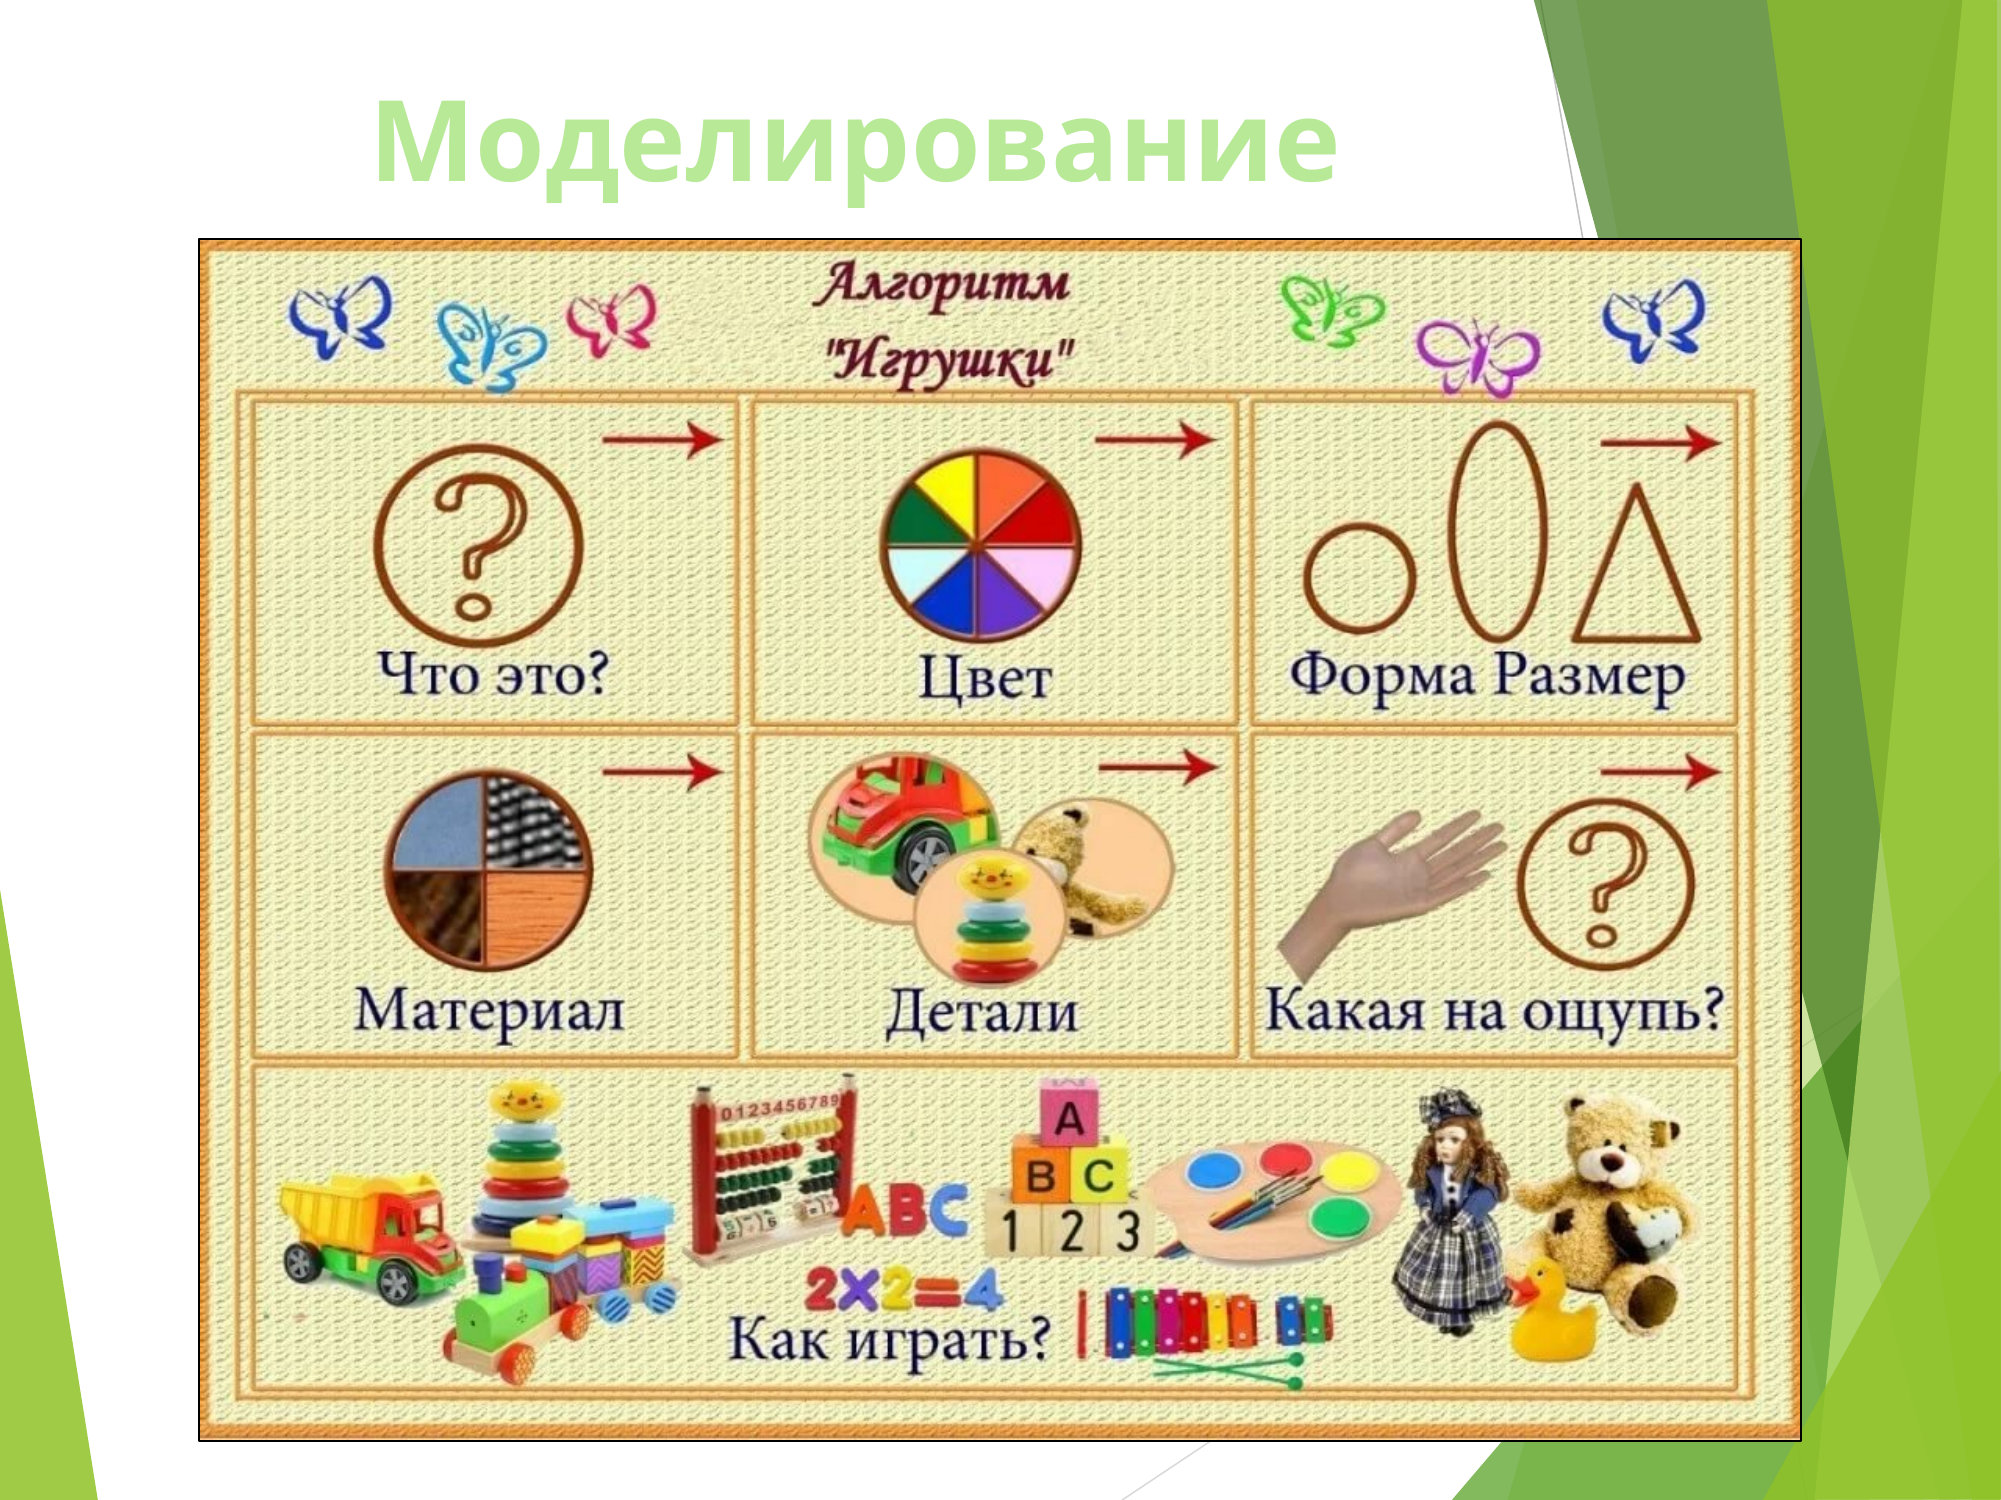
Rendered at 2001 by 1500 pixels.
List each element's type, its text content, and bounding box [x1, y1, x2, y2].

text_box Моделирование [354, 61, 1357, 211]
picture [200, 240, 1801, 1441]
